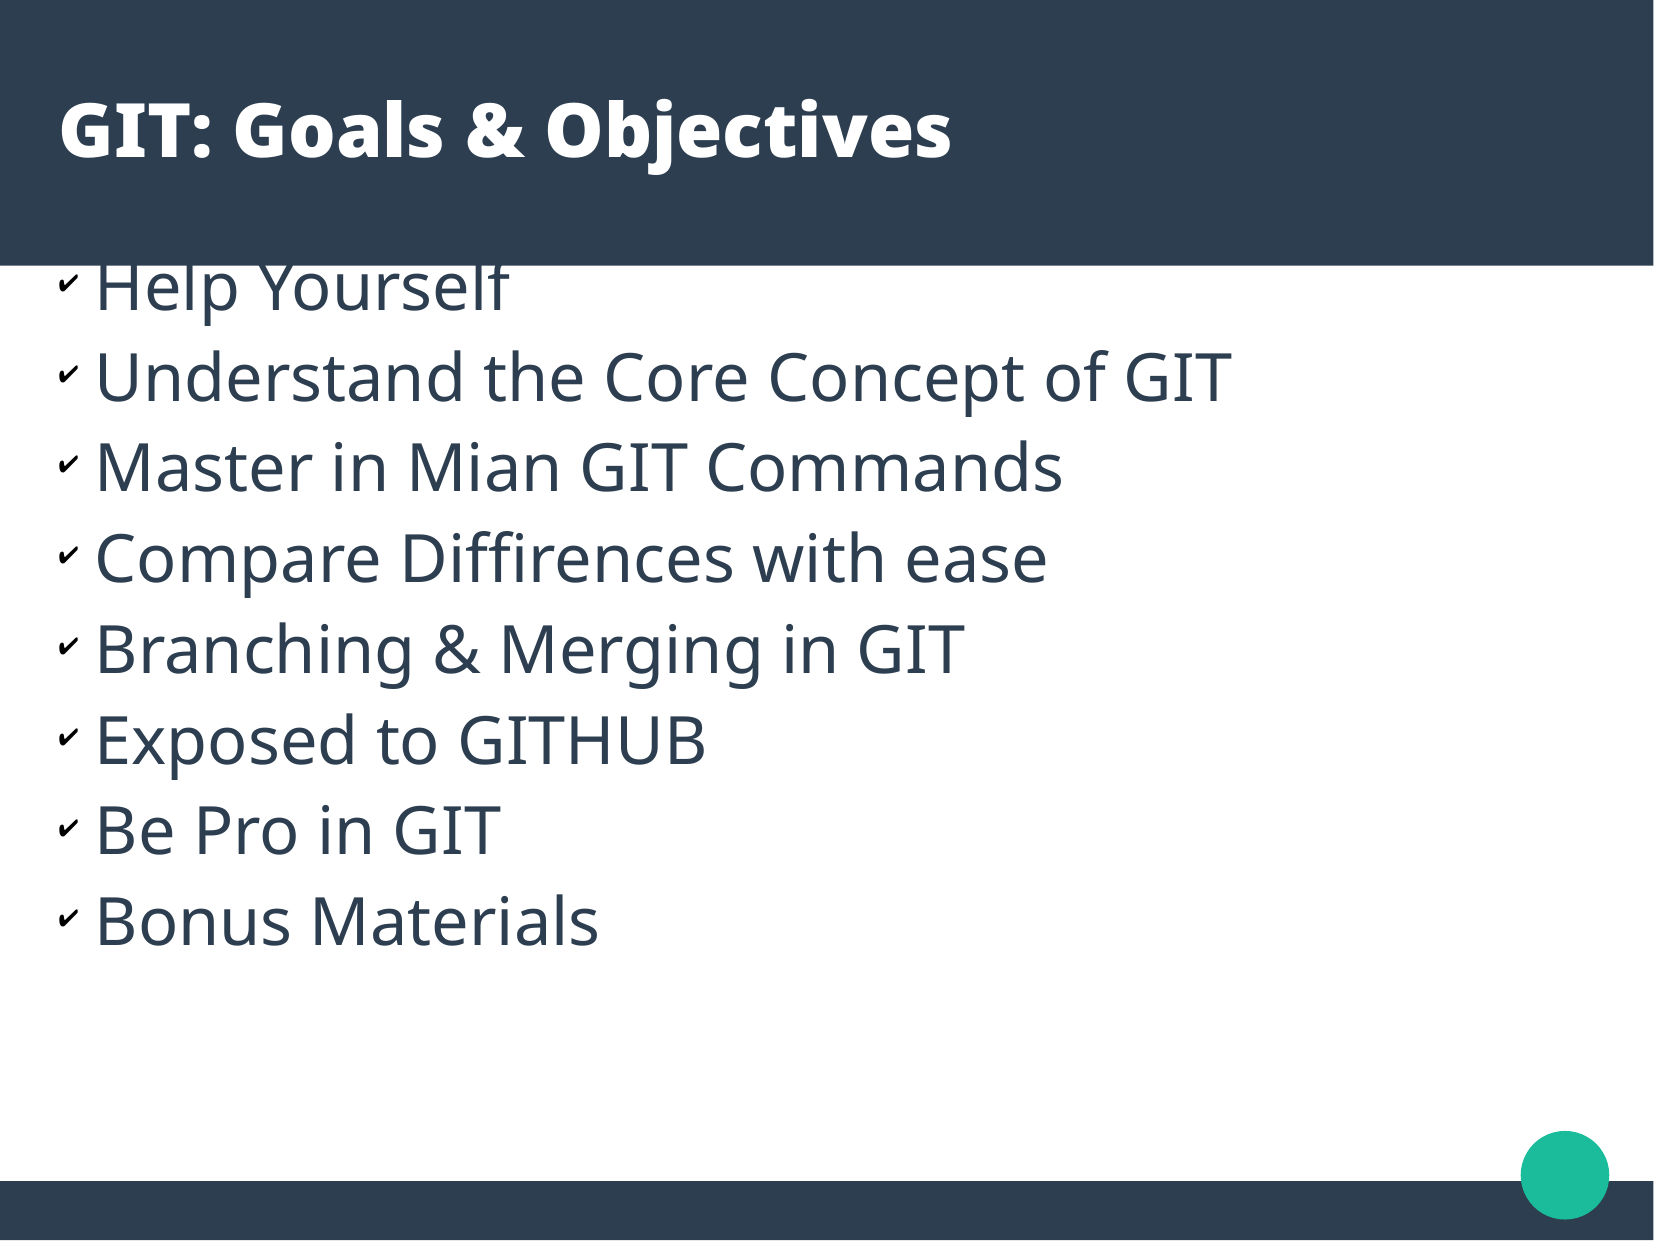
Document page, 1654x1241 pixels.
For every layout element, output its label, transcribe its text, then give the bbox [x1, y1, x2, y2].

title GIT: Goals & Objectives [59, 40, 1595, 216]
subtitle Help Yourself Understand the Core Concept of GIT Master in Mian GIT Commands Compare Diffirences with ease Branching & Merging in GIT Exposed to GITHUB Be Pro in GIT Bonus Materials [59, 291, 1595, 1186]
